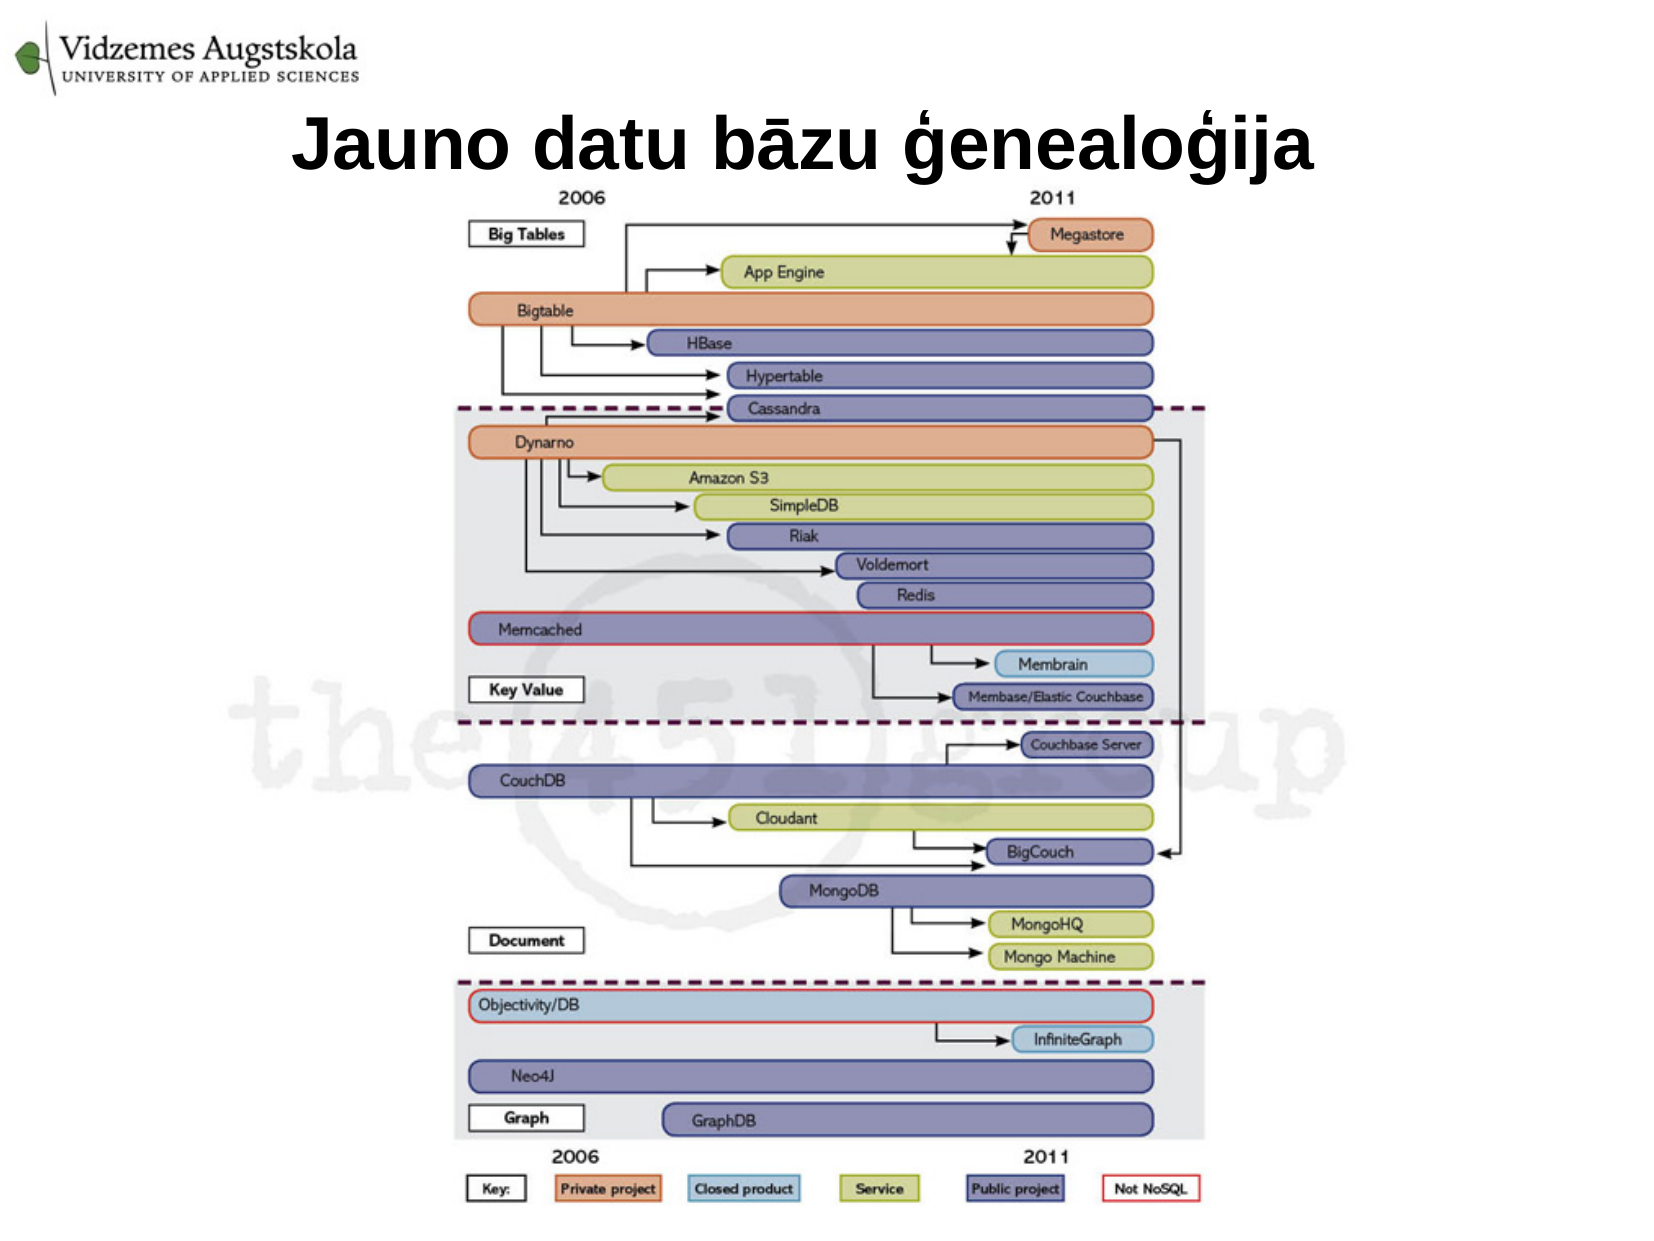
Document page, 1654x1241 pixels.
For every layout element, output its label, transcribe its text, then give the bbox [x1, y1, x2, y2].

title Jauno datu bāzu ģenealoģija [94, 96, 1512, 195]
picture [217, 195, 1361, 1241]
picture [5, 2, 368, 113]
